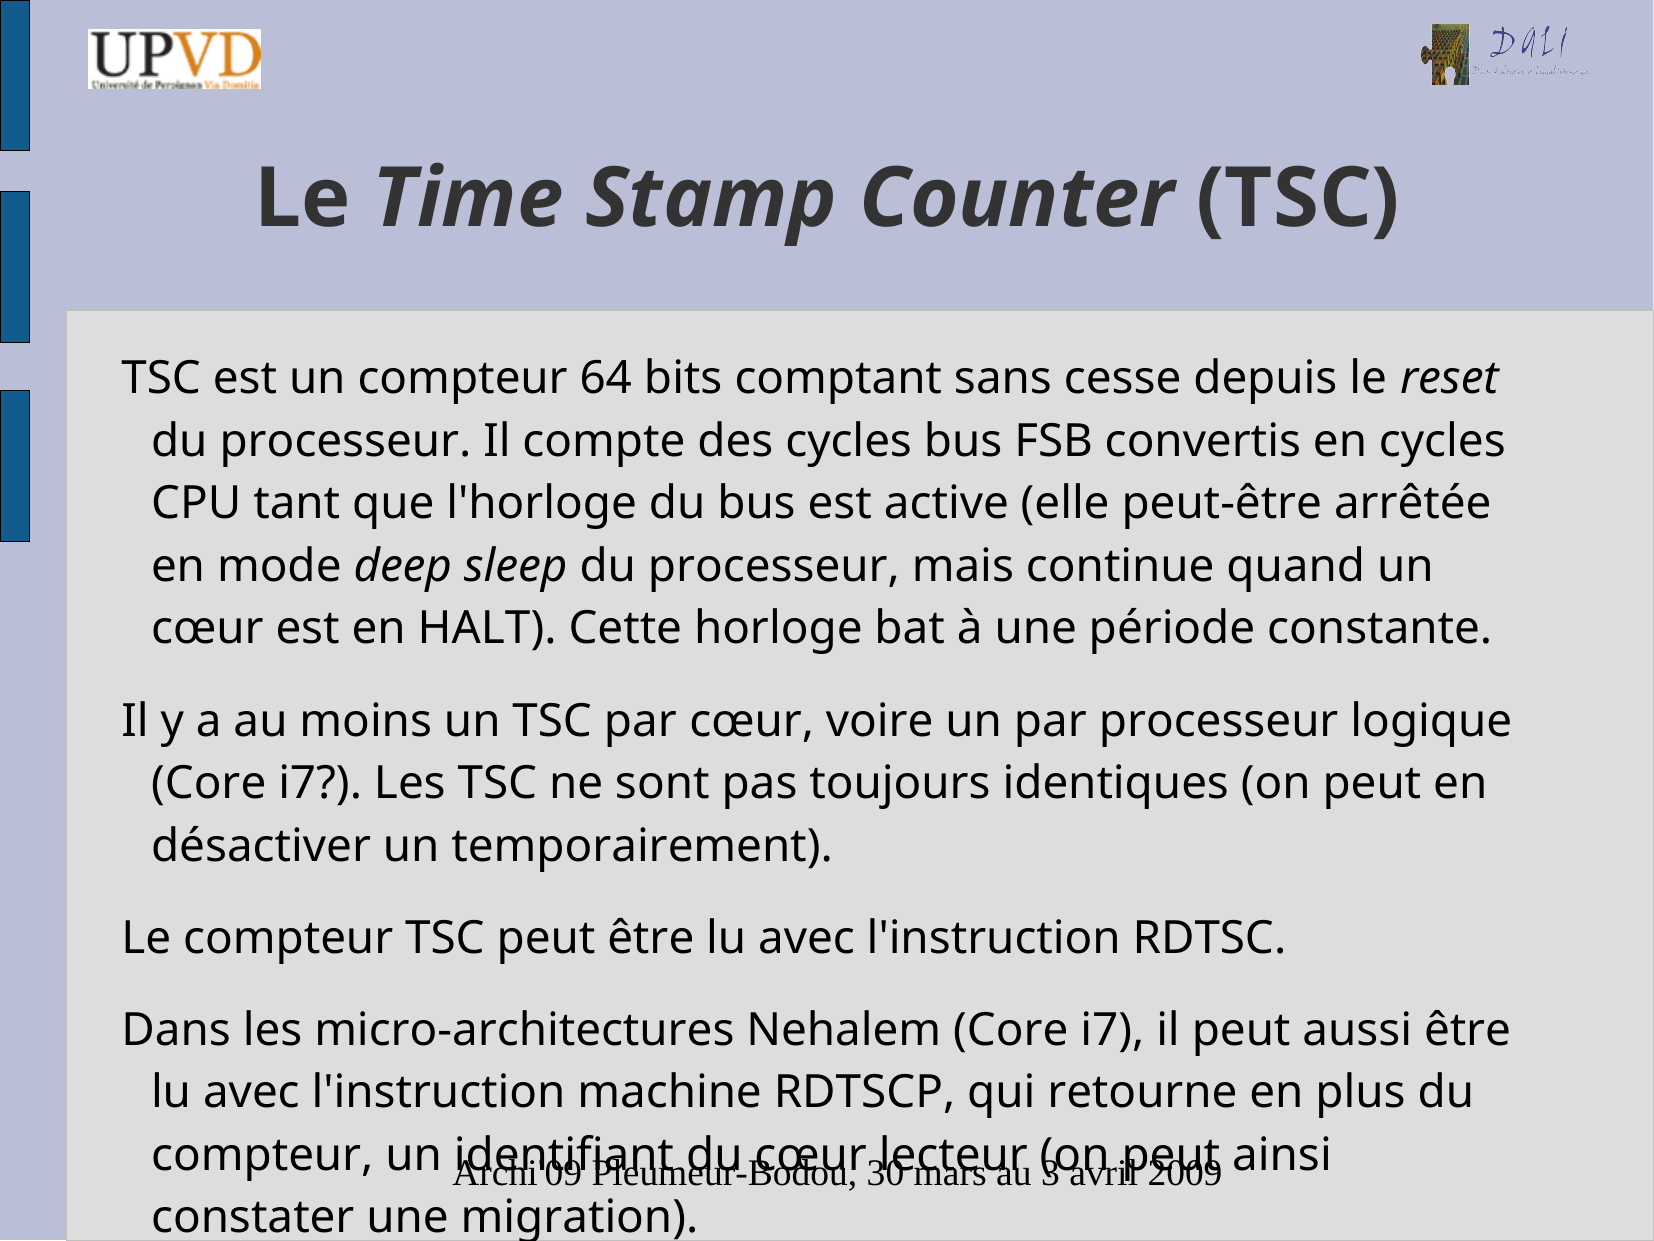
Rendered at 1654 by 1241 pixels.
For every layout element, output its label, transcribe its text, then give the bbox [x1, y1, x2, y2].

picture [88, 29, 261, 89]
picture [1420, 24, 1593, 85]
title Le Time Stamp Counter (TSC) [121, 91, 1534, 299]
list TSC est un compteur 64 bits comptant sans cesse depuis le reset du processeur. Il compte des cycles bus FSB convertis en cycles CPU tant que l'horloge du bus est active (elle peut-être arrêtée en mode deep sleep du processeur, mais continue quand un cœur est en HALT). Cette horloge bat à une période constante. Il y a au moins un TSC par cœur, voire un par processeur logique (Core i7?). Les TSC ne sont pas toujours identiques (on peut en désactiver un temporairement). Le compteur TSC peut être lu avec l'instruction RDTSC. Dans les micro-architectures Nehalem (Core i7), il peut aussi être lu avec l'instruction machine RDTSCP, qui retourne en plus du compteur, un identifiant du cœur lecteur (on peut ainsi constater une migration). [121, 344, 1534, 1127]
text_box Archi'09 Pleumeur-Bodou, 30 mars au 3 avril 2009 [452, 1151, 1226, 1204]
